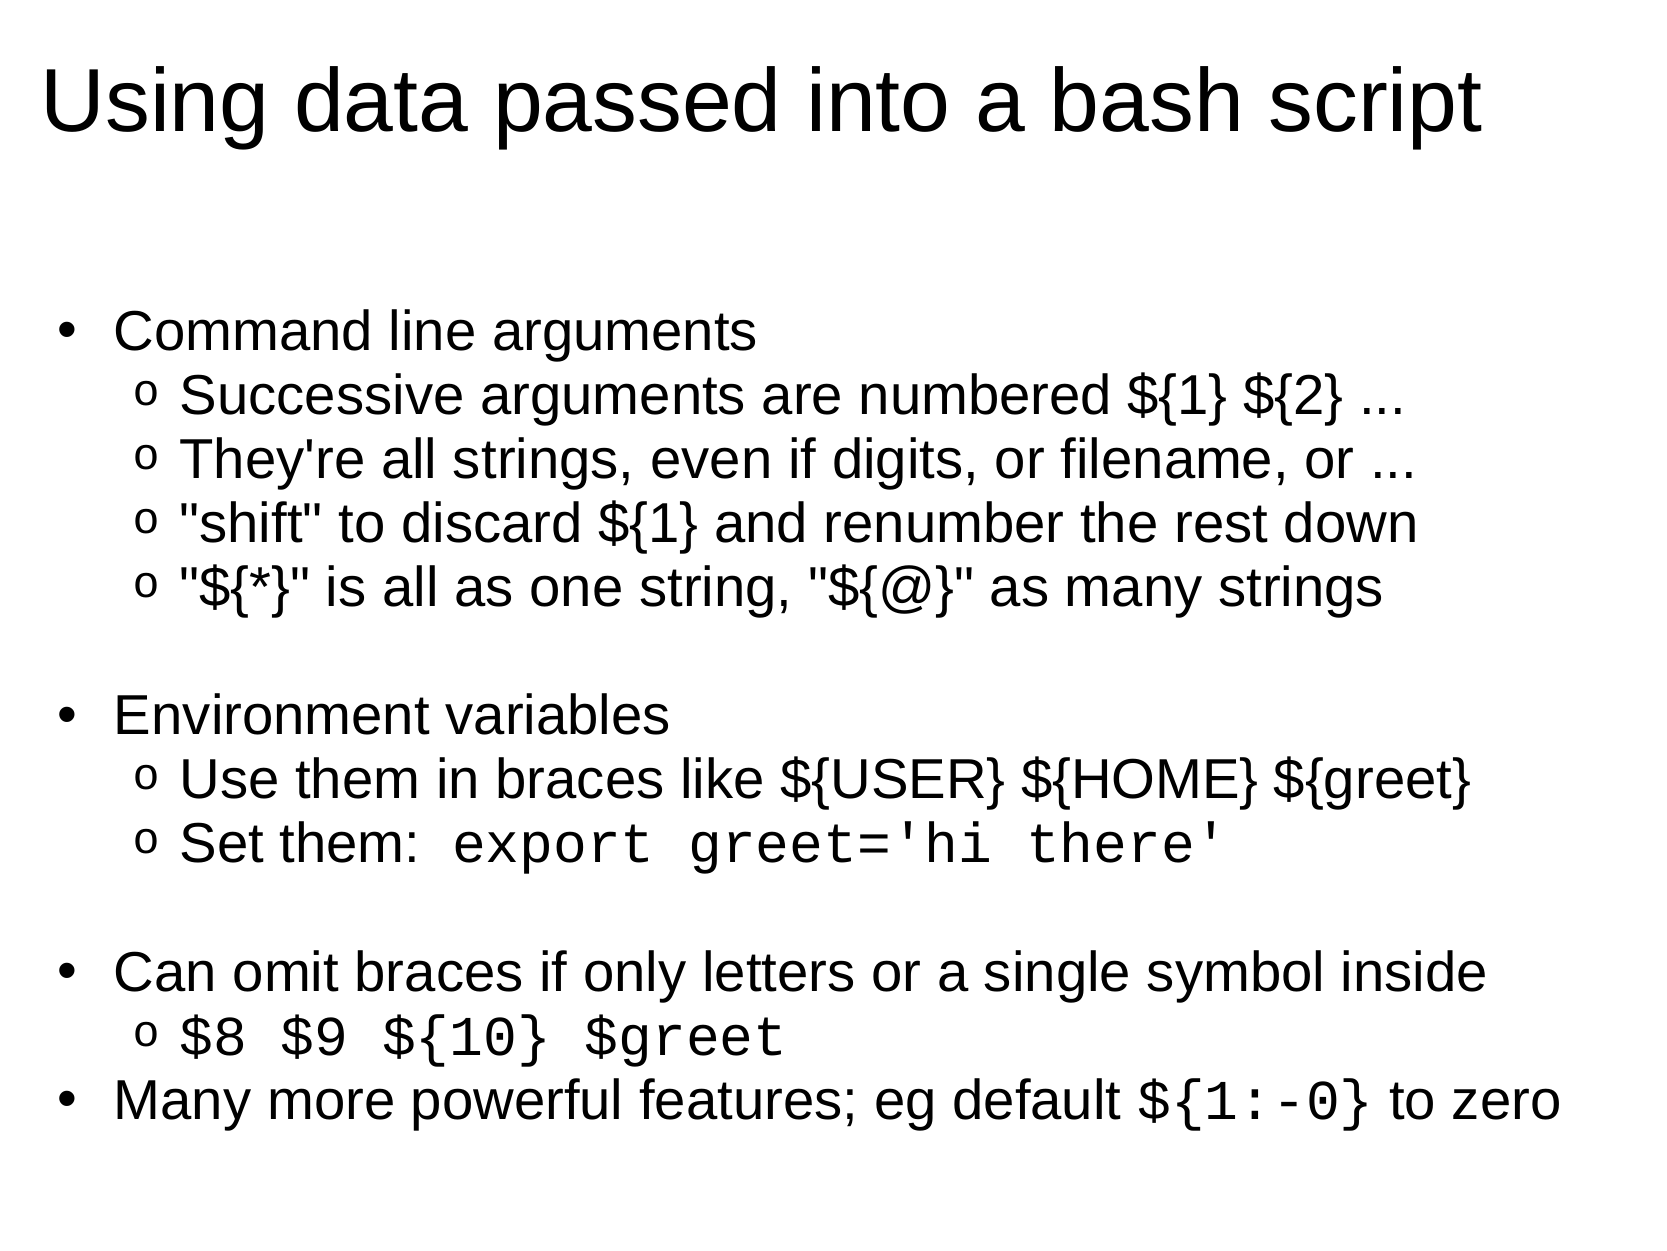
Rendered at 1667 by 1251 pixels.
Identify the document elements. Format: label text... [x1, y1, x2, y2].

title Using data passed into a bash script [40, 50, 1627, 201]
list Command line arguments Successive arguments are numbered ${1} ${2} ... They're all strings, even if digits, or filename, or ... "shift" to discard ${1} and renumber the rest down "${*}" is all as one string, "${@}" as many strings Environment variables Use them in braces like ${USER} ${HOME} ${greet} Set them: export greet='hi there' Can omit braces if only letters or a single symbol inside $8 $9 ${10} $greet Many more powerful features; eg default ${1:-0} to zero [38, 298, 1625, 1199]
